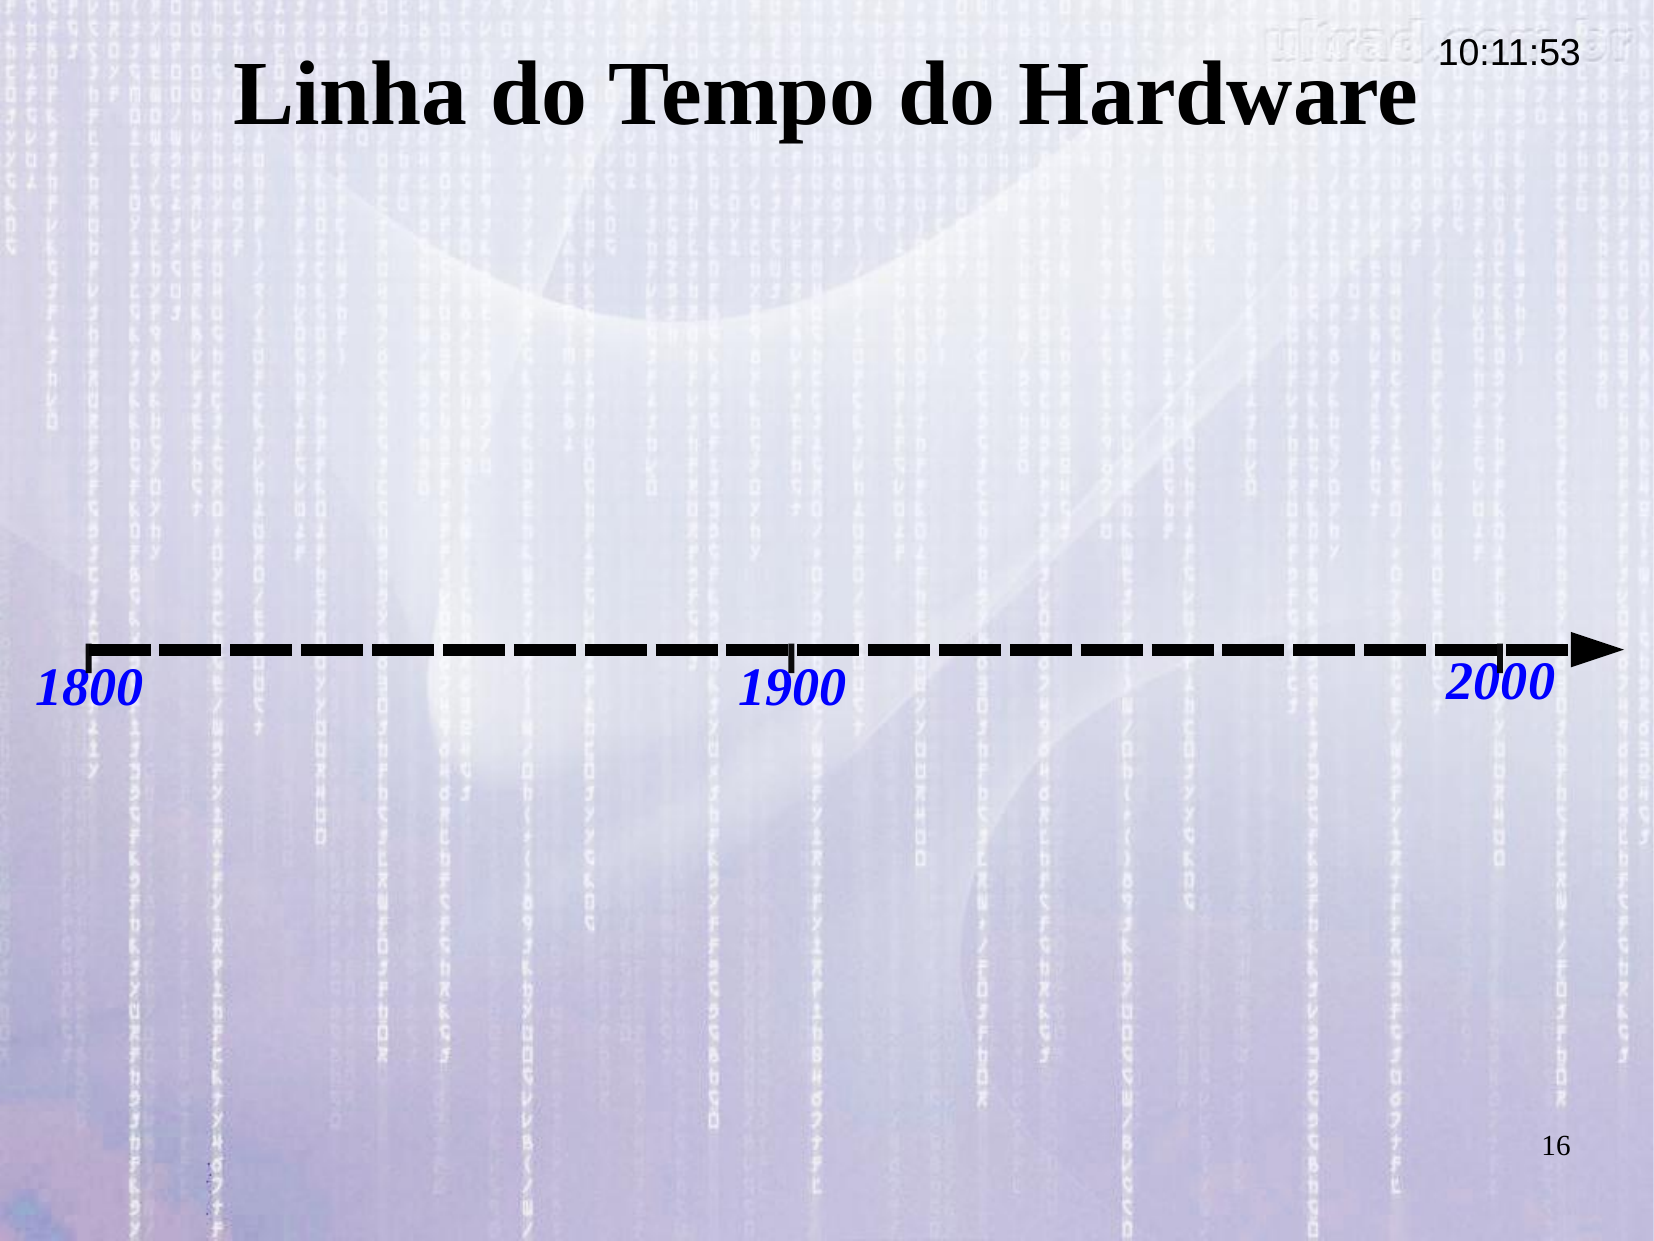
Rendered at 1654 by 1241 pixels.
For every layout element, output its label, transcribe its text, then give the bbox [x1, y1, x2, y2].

text_box 10:53:35 [1423, 23, 1631, 94]
text_box 2000 [1431, 643, 1589, 729]
text_box 1900 [723, 649, 880, 735]
text_box 1800 [20, 649, 178, 735]
text_box Linha do Tempo do Hardware [29, 35, 1625, 171]
picture [0, 0, 1654, 1241]
